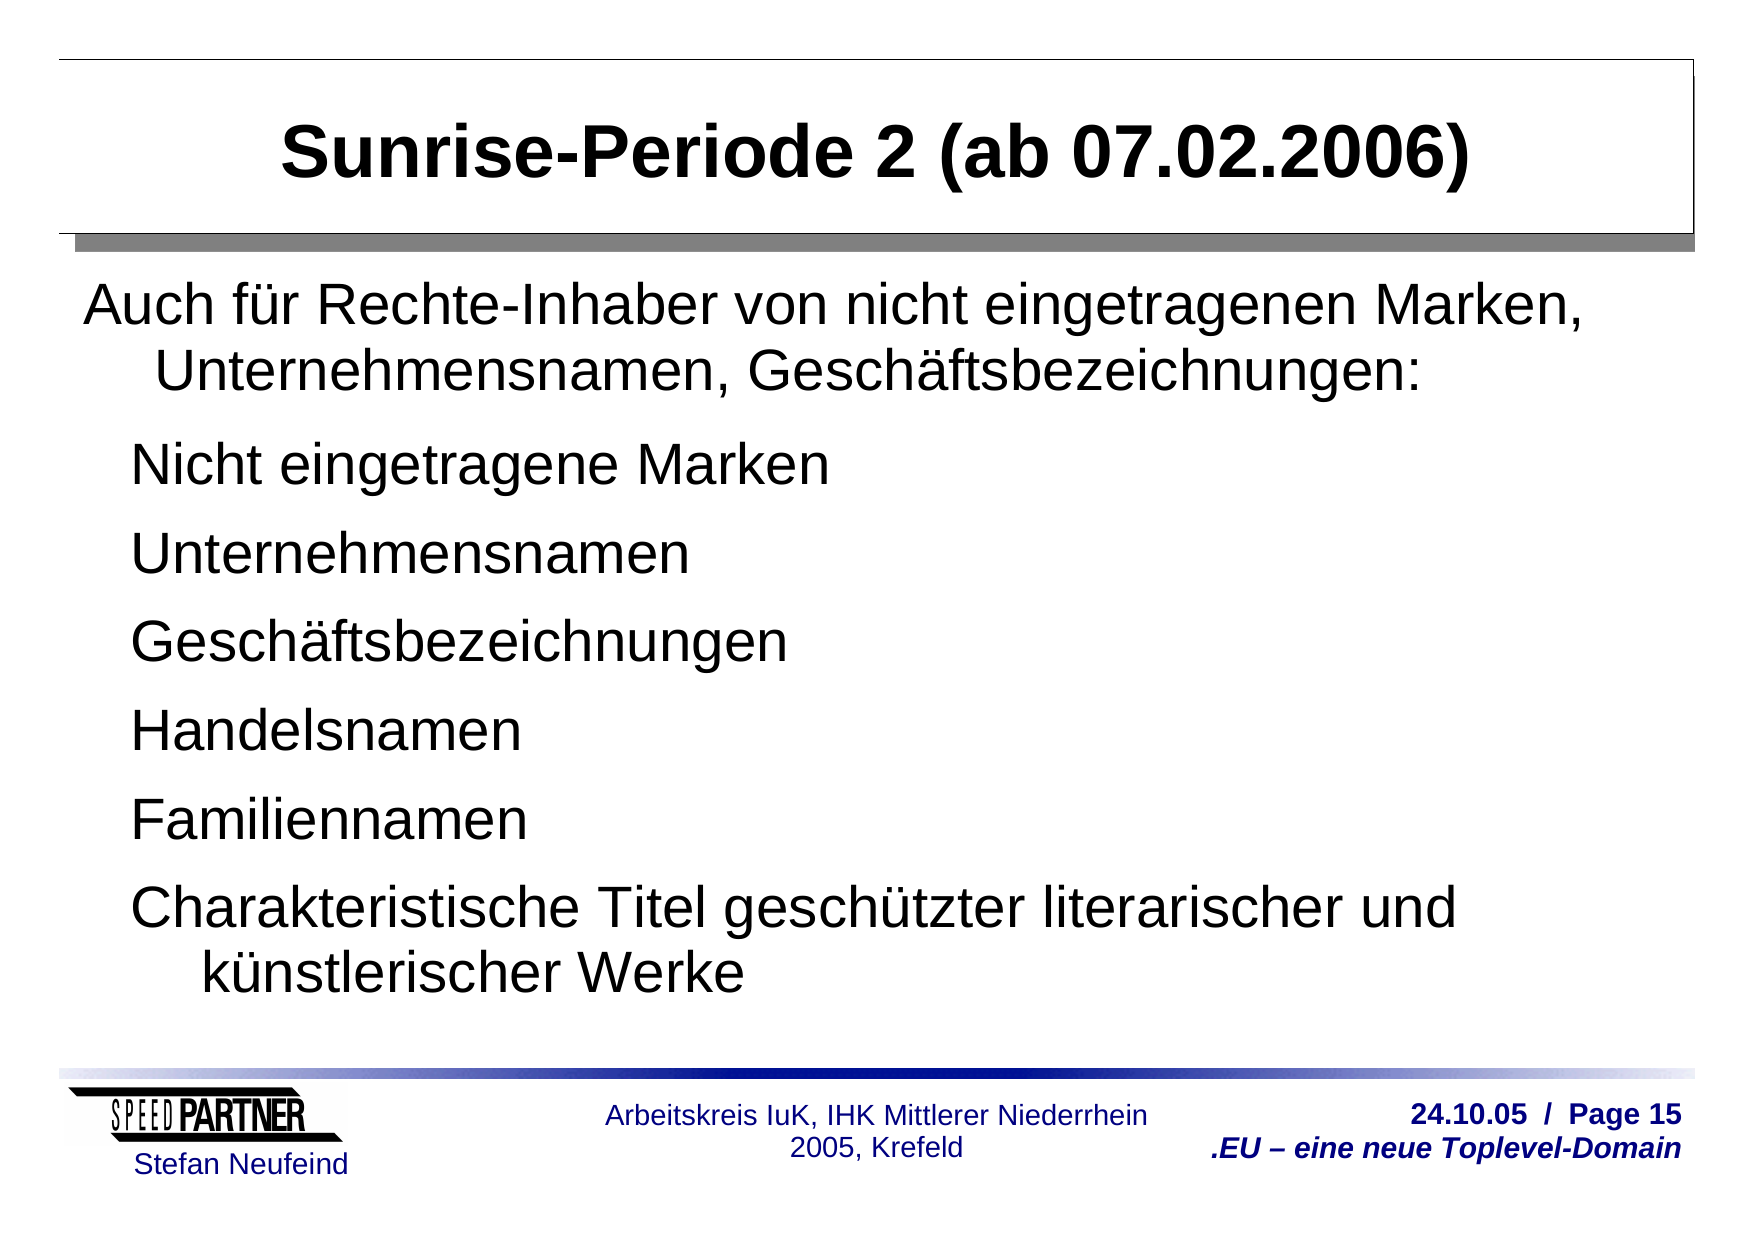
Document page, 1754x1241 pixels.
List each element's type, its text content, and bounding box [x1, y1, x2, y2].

picture [59, 1068, 1695, 1079]
title Sunrise-Periode 2 (ab 07.02.2006) [59, 59, 1695, 244]
list Auch für Rechte-Inhaber von nicht eingetragenen Marken, Unternehmensnamen, Geschäftsbezeichnungen: Nicht eingetragene Marken Unternehmensnamen Geschäftsbezeichnungen Handelsnamen Familiennamen Charakteristische Titel geschützter literarischer und künstlerischer Werke [71, 272, 1695, 1055]
picture [64, 1082, 348, 1146]
